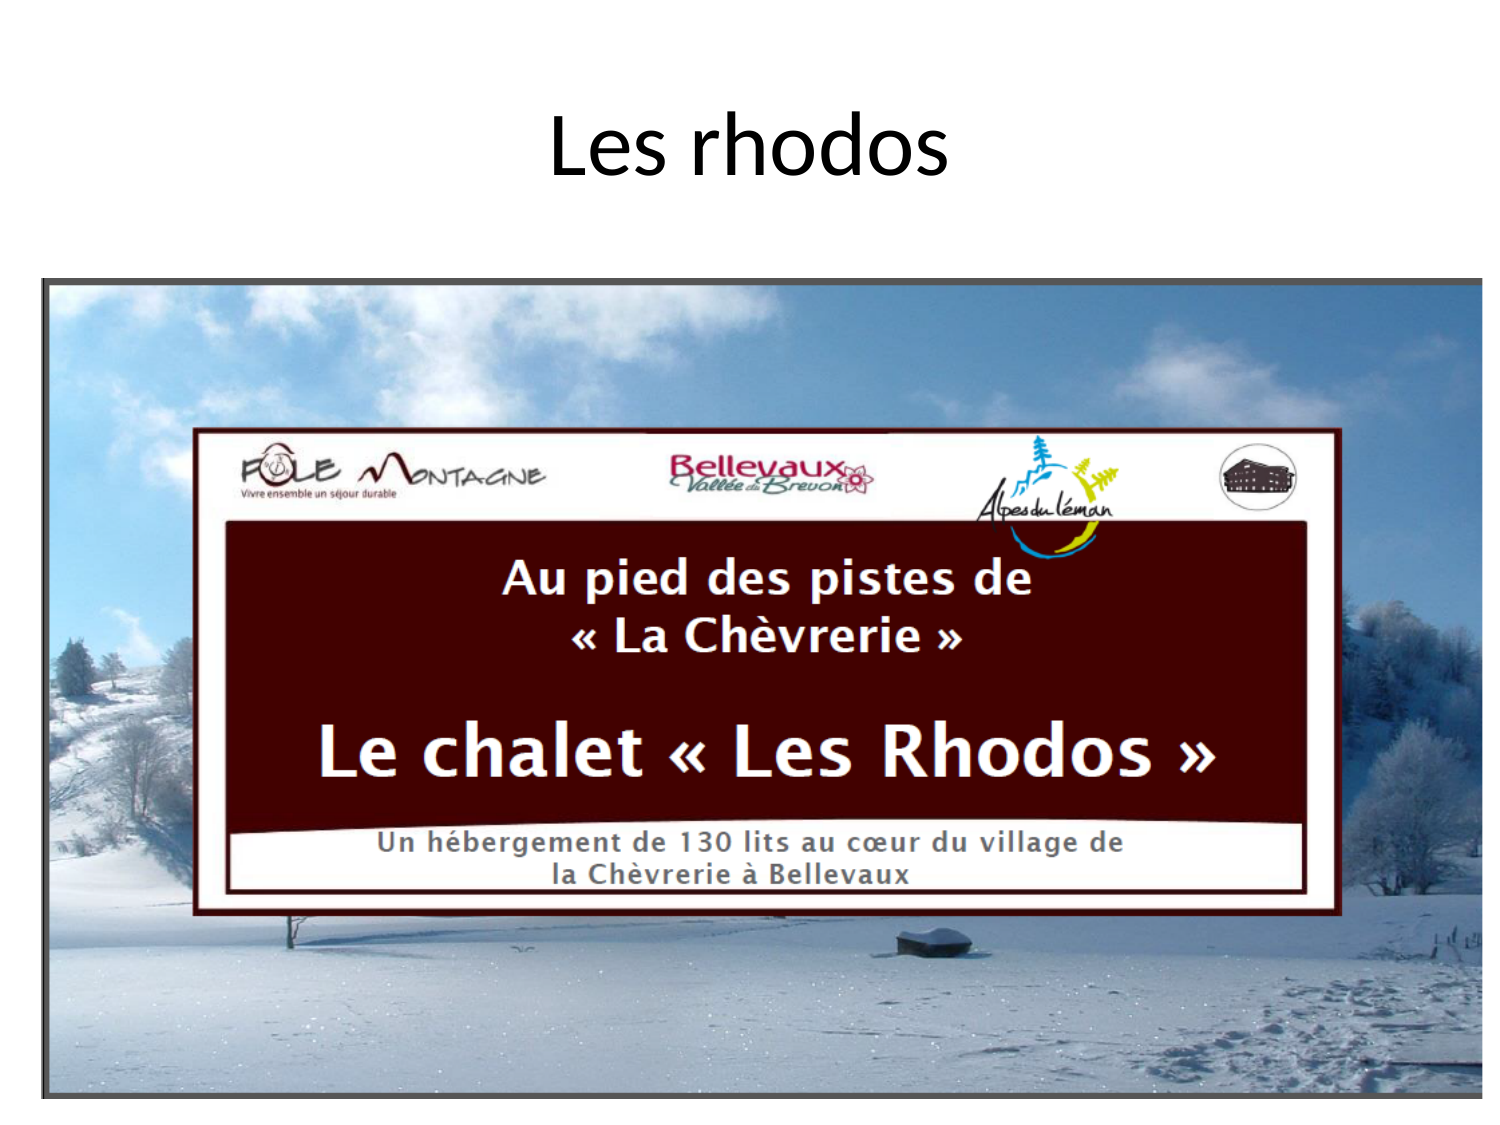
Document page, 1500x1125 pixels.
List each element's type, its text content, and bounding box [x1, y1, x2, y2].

picture [41, 278, 1483, 1099]
text_box Les rhodos [75, 45, 1426, 233]
